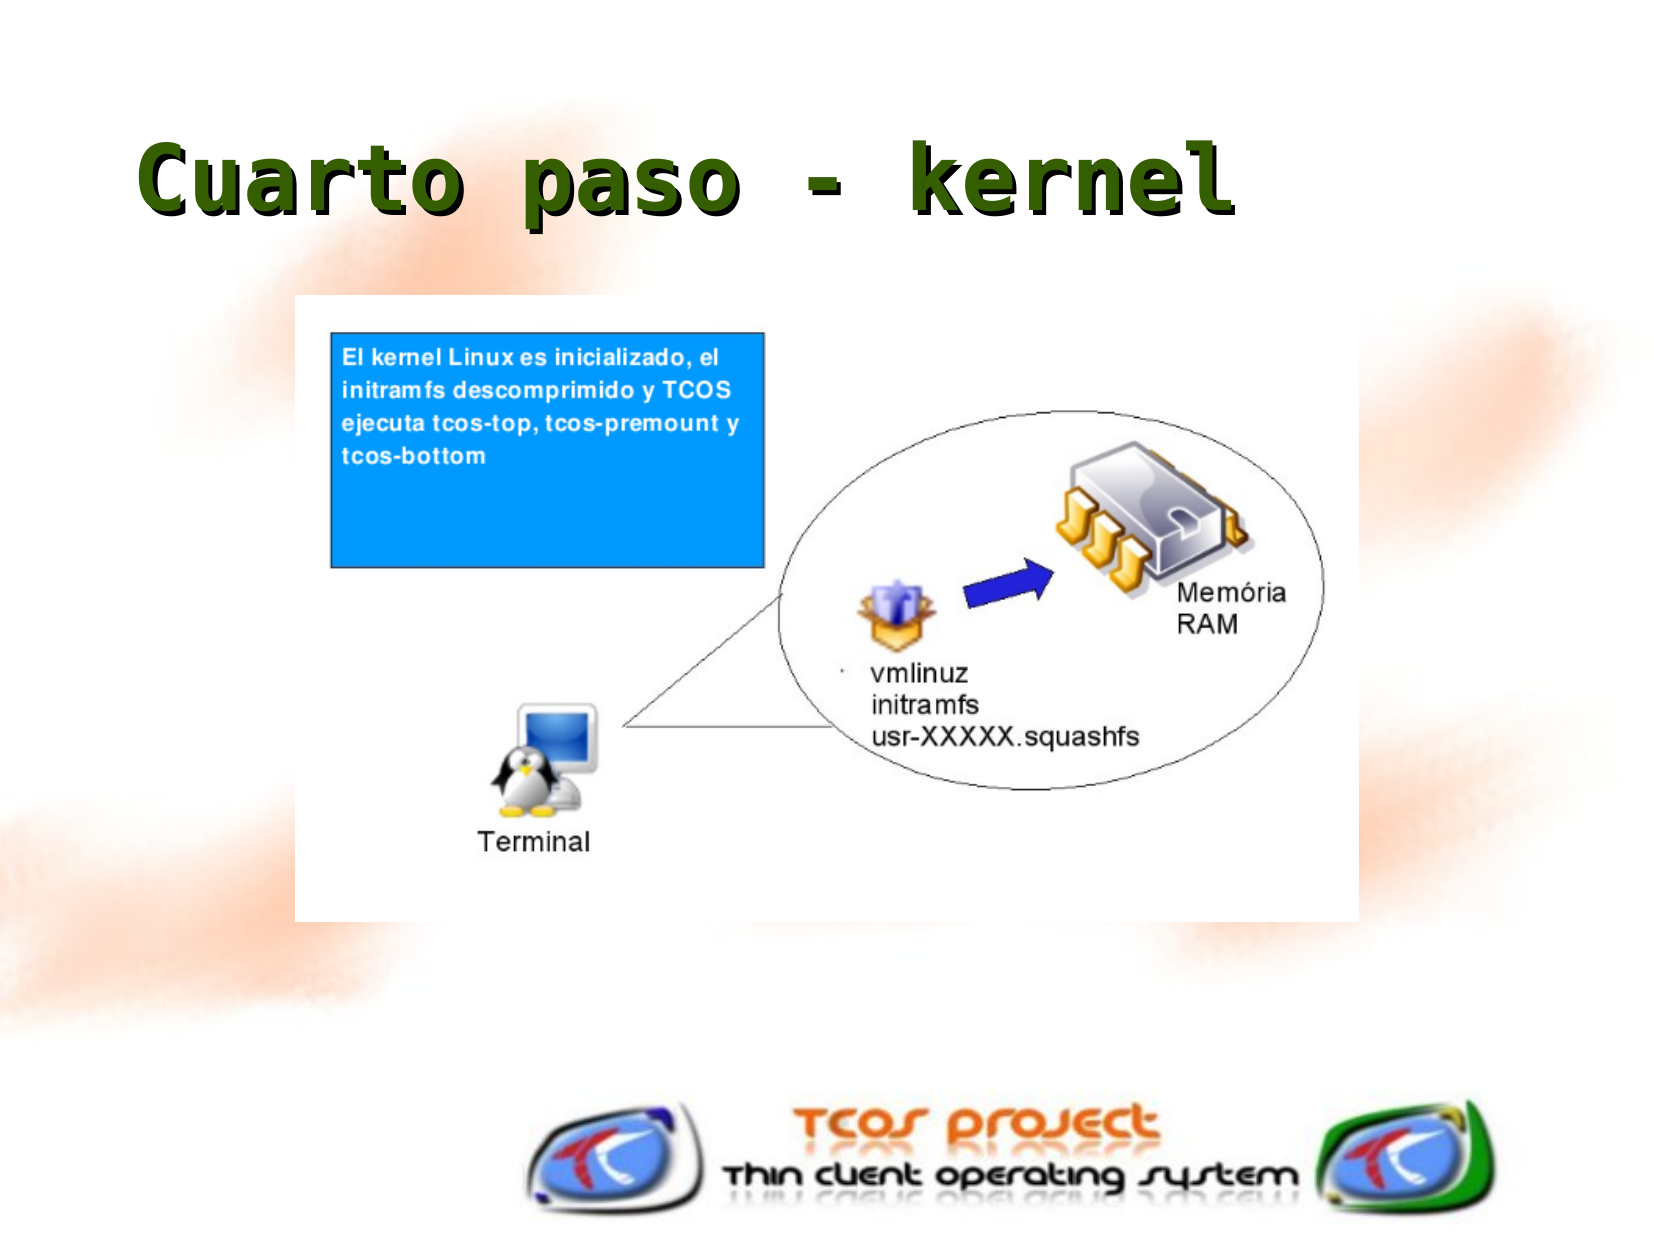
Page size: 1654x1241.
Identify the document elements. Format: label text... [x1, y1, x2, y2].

picture [0, 0, 1654, 1241]
text_box Cuarto paso - kernel [118, 118, 1253, 241]
